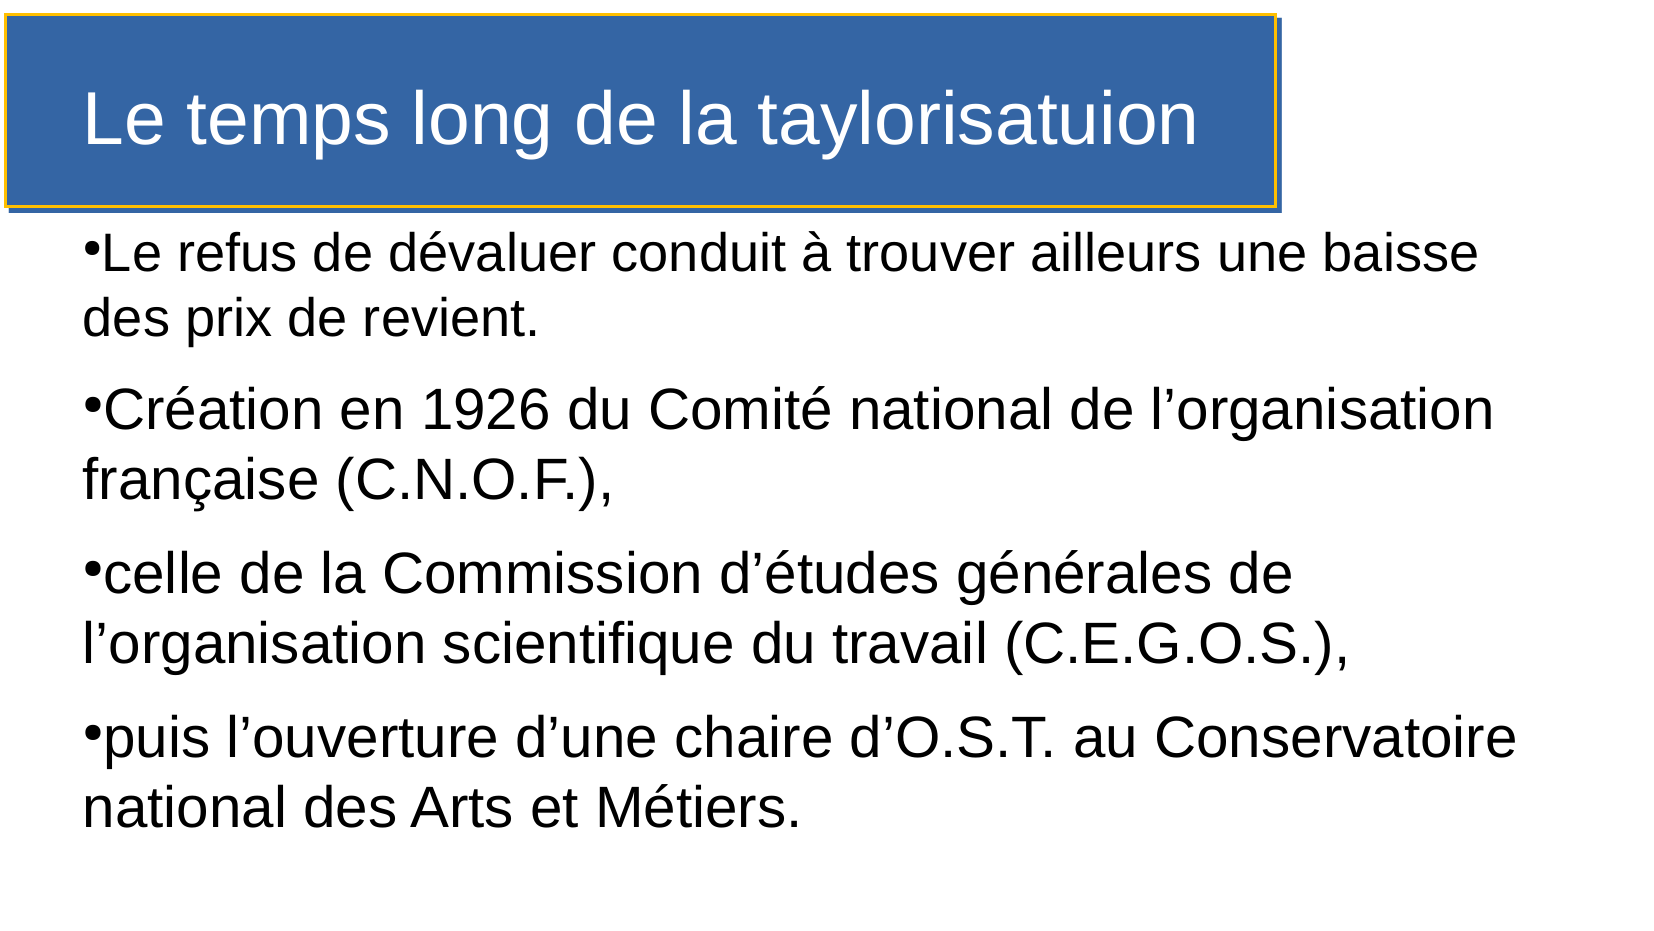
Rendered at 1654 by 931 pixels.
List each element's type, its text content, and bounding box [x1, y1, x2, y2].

list Le refus de dévaluer conduit à trouver ailleurs une baisse des prix de revient. Création en 1926 du Comité national de l’organisation française (C.N.O.F.), celle de la Commission d’études générales de l’organisation scientifique du travail (C.E.G.O.S.), puis l’ouverture d’une chaire d’O.S.T. au Conservatoire national des Arts et Métiers. [82, 217, 1571, 846]
title Le temps long de la taylorisatuion [82, 37, 1571, 193]
